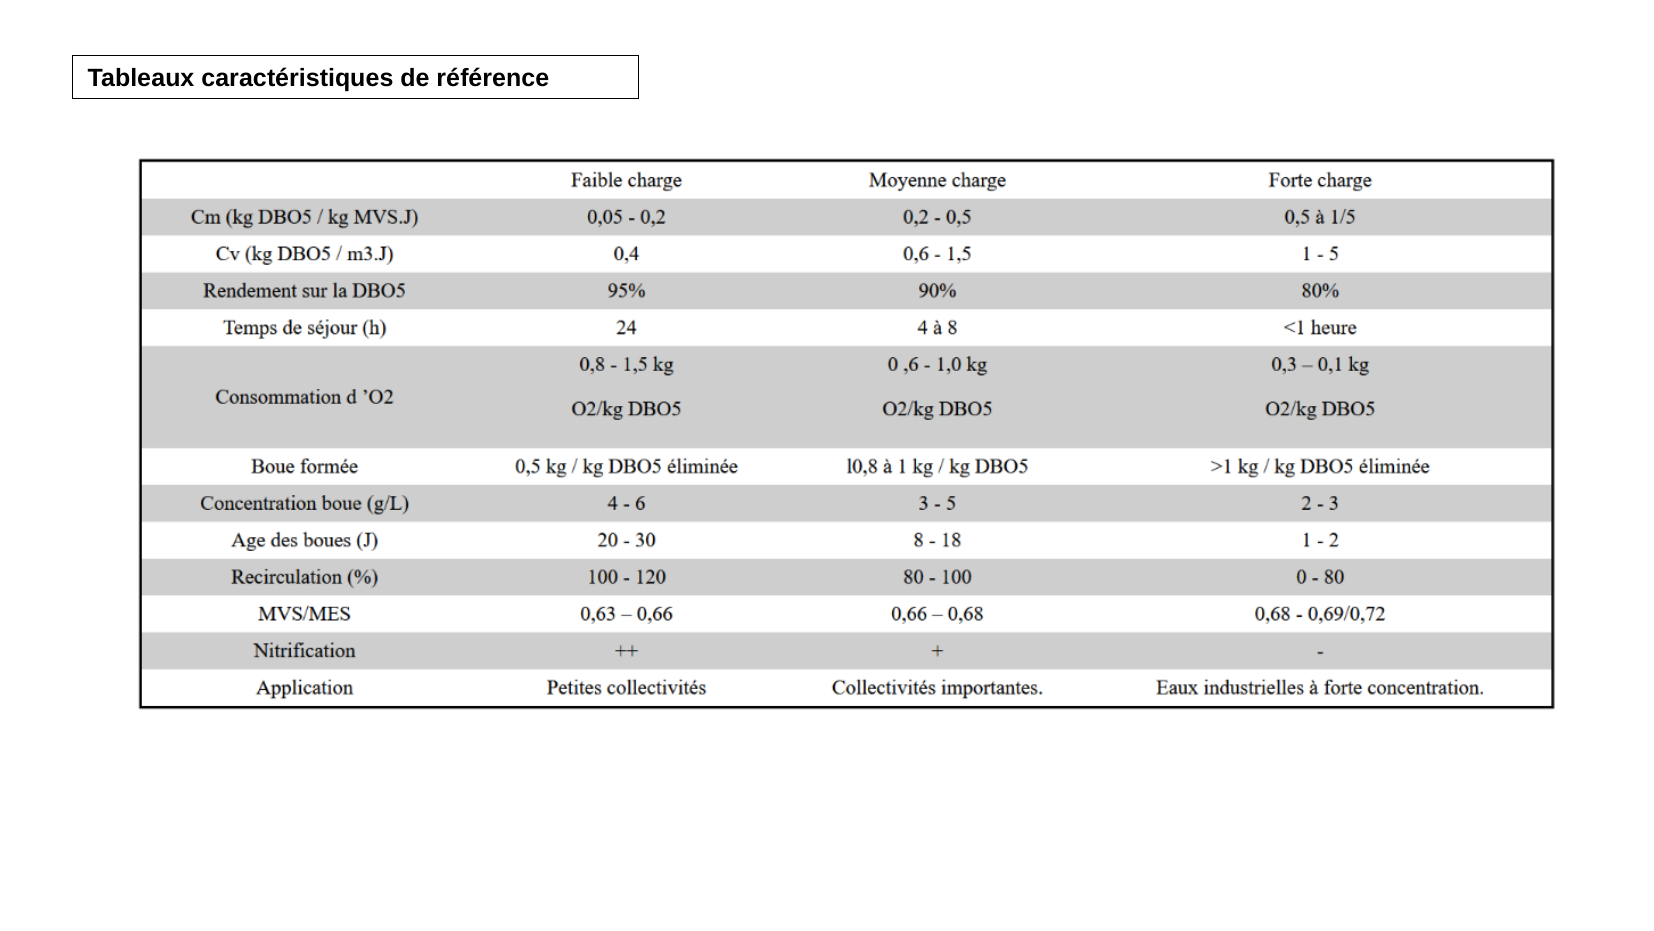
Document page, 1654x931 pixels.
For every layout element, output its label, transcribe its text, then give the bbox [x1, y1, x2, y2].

text_box Tableaux caractéristiques de référence [72, 55, 639, 99]
picture [118, 144, 1574, 730]
